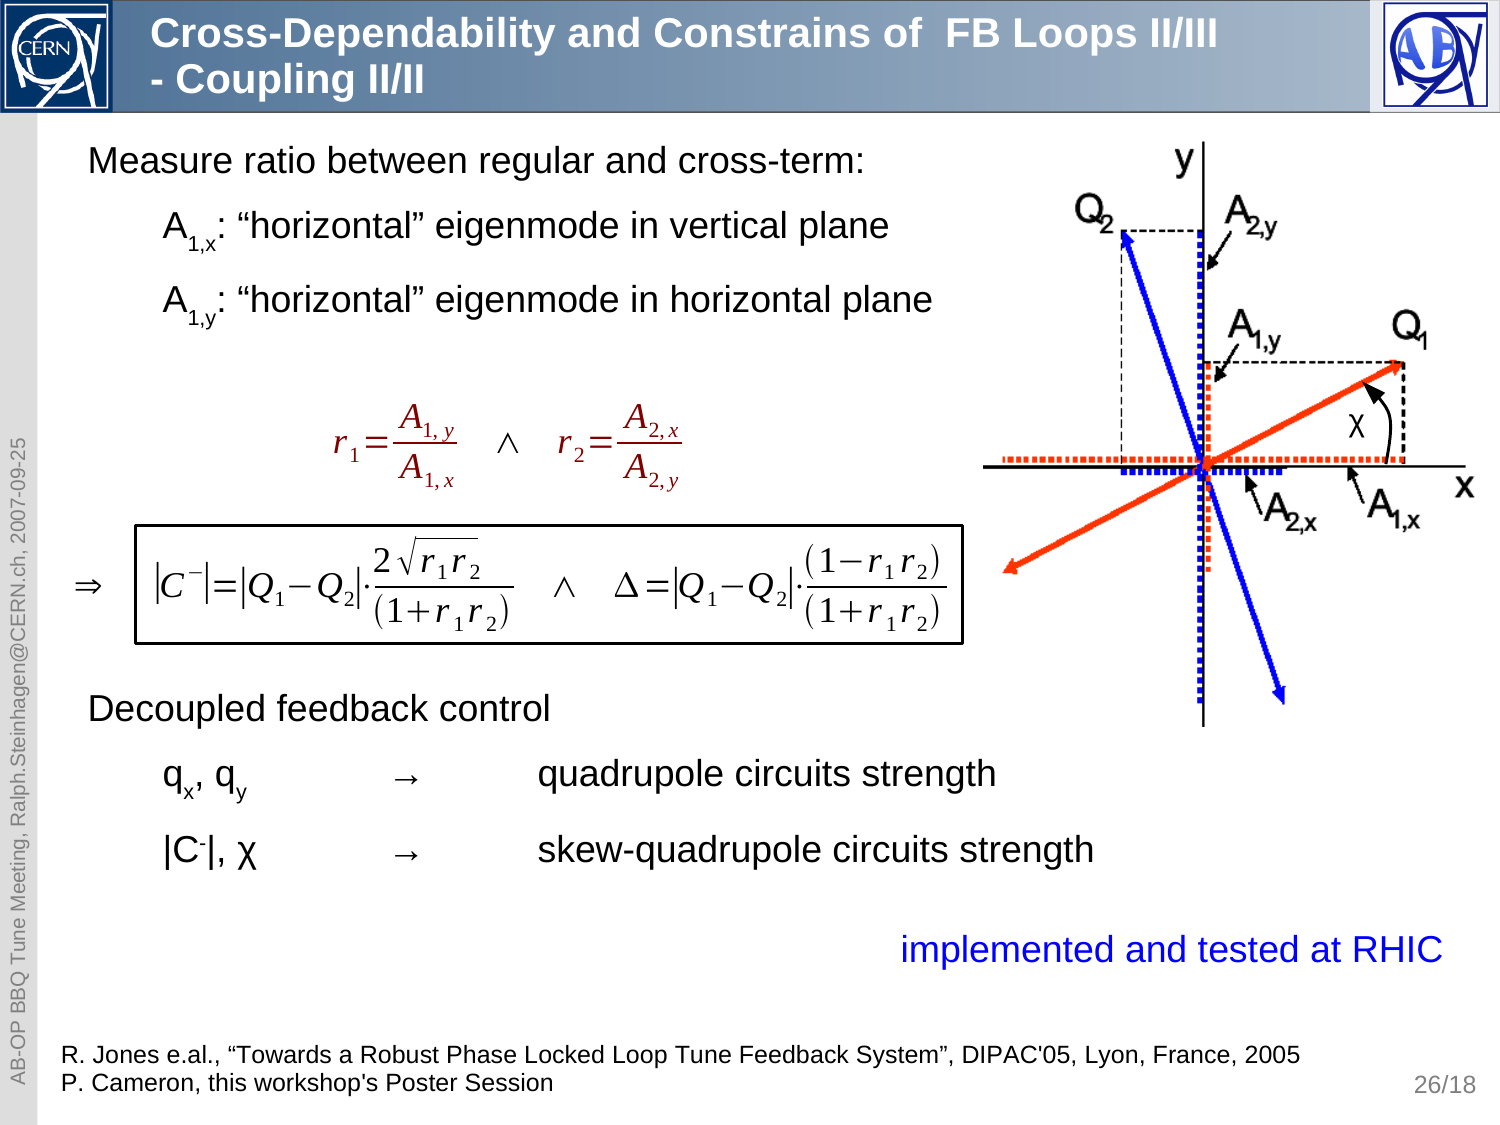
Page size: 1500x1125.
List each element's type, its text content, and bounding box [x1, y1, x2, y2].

chart [137, 527, 957, 636]
chart [59, 395, 957, 636]
list Measure ratio between regular and cross-term: A1,x: “horizontal” eigenmode in vertical plane A1,y: “horizontal” eigenmode in horizontal plane Decoupled feedback control qx, qy → quadrupole circuits strength |C-|, χ → skew-quadrupole circuits strength [137, 527, 961, 642]
picture [983, 128, 1483, 727]
text_box R. Jones e.al., “Towards a Robust Phase Locked Loop Tune Feedback System”, DIPAC'05, Lyon, France, 2005 P. Cameron, this workshop's Poster Session [46, 1033, 1290, 1105]
list Measure ratio between regular and cross-term: A1,x: “horizontal” eigenmode in vertical plane A1,y: “horizontal” eigenmode in horizontal plane Decoupled feedback control qx, qy → quadrupole circuits strength |C-|, χ → skew-quadrupole circuits strength [87, 137, 1438, 1016]
text_box implemented and tested at RHIC [885, 921, 1459, 979]
title Cross-Dependability and Constrains of FB Loops II/III - Coupling II/II [150, 7, 1241, 106]
text_box χ [1333, 396, 1380, 446]
picture [1382, 1, 1489, 108]
picture [0, 0, 113, 113]
